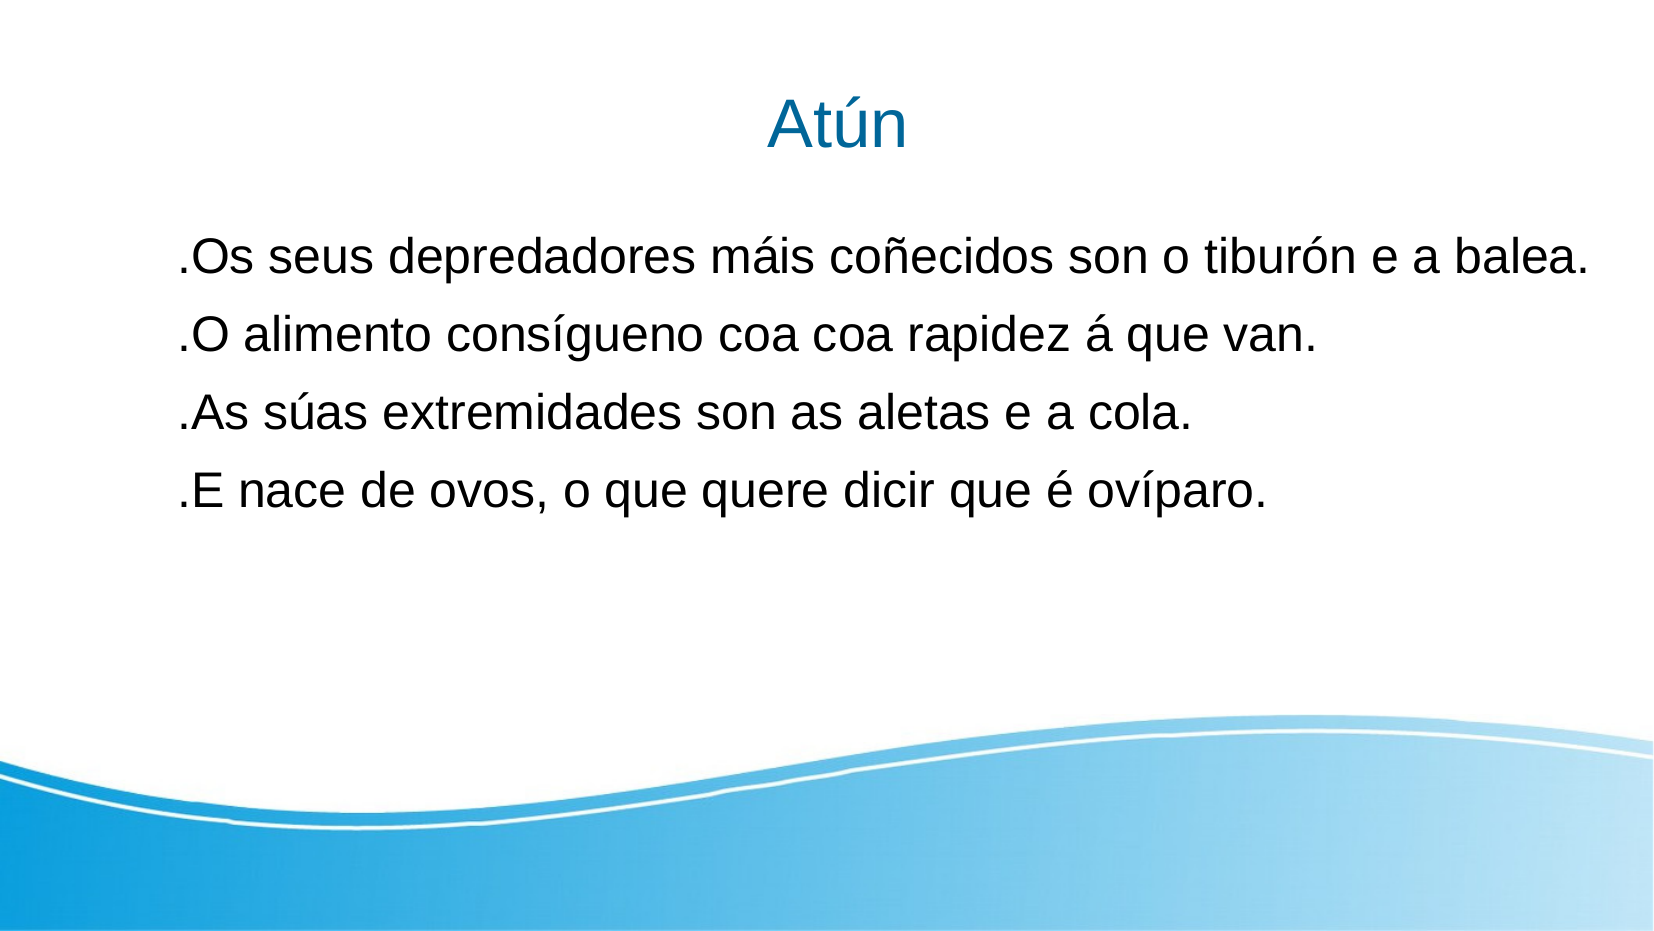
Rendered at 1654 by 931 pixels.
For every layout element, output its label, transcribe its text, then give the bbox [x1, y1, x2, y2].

title Atún [94, 45, 1583, 201]
list .Os seus depredadores máis coñecidos son o tiburón e a balea. .O alimento consígueno coa coa rapidez á que van. .As súas extremidades son as aletas e a cola. .E nace de ovos, o que quere dicir que é ovíparo. [106, 228, 1595, 768]
picture [0, 714, 1654, 931]
